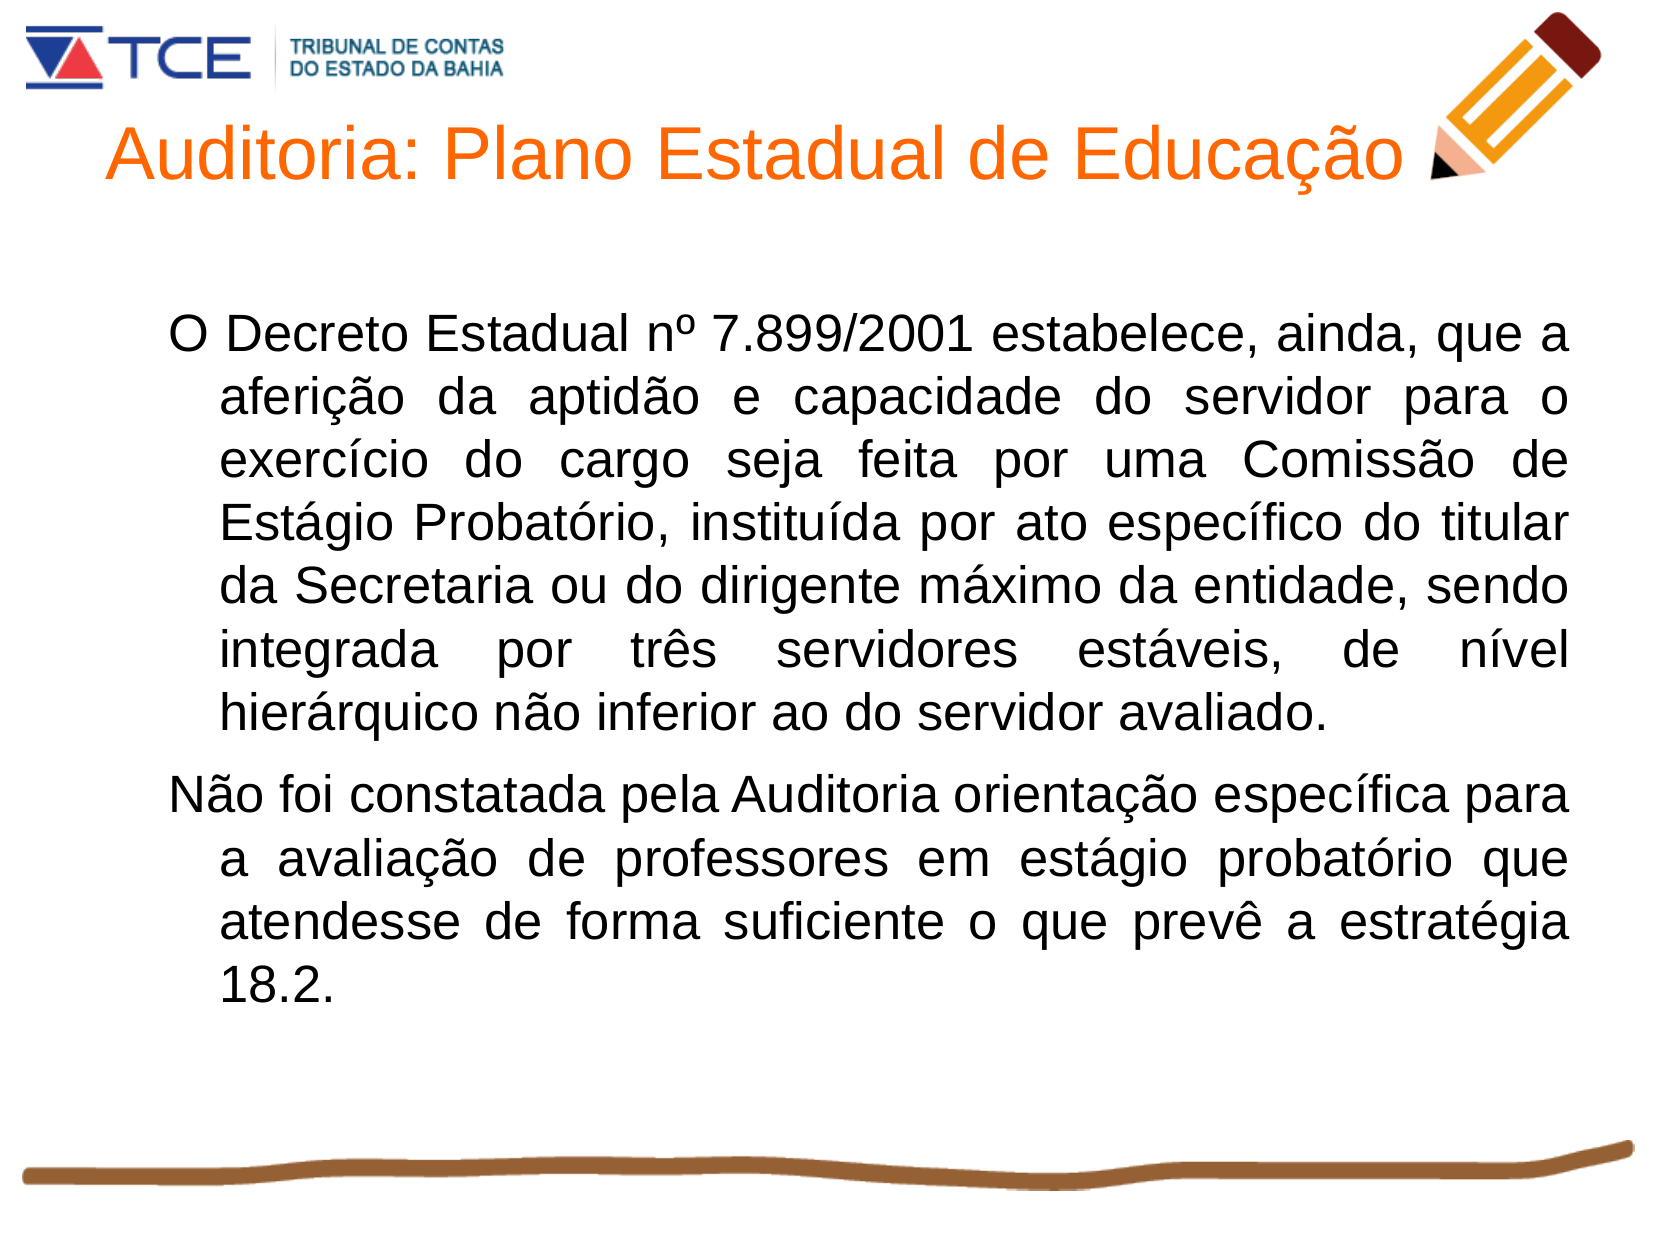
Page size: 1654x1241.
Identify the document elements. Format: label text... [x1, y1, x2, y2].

picture [26, 23, 508, 93]
list O Decreto Estadual nº 7.899/2001 estabelece, ainda, que a aferição da aptidão e capacidade do servidor para o exercício do cargo seja feita por uma Comissão de Estágio Probatório, instituída por ato específico do titular da Secretaria ou do dirigente máximo da entidade, sendo integrada por três servidores estáveis, de nível hierárquico não inferior ao do servidor avaliado. Não foi constatada pela Auditoria orientação específica para a avaliação de professores em estágio probatório que atendesse de forma suficiente o que prevê a estratégia 18.2. [82, 231, 1571, 1063]
title Auditoria: Plano Estadual de Educação [82, 90, 1429, 214]
picture [1430, 12, 1602, 181]
picture [22, 1140, 1635, 1191]
